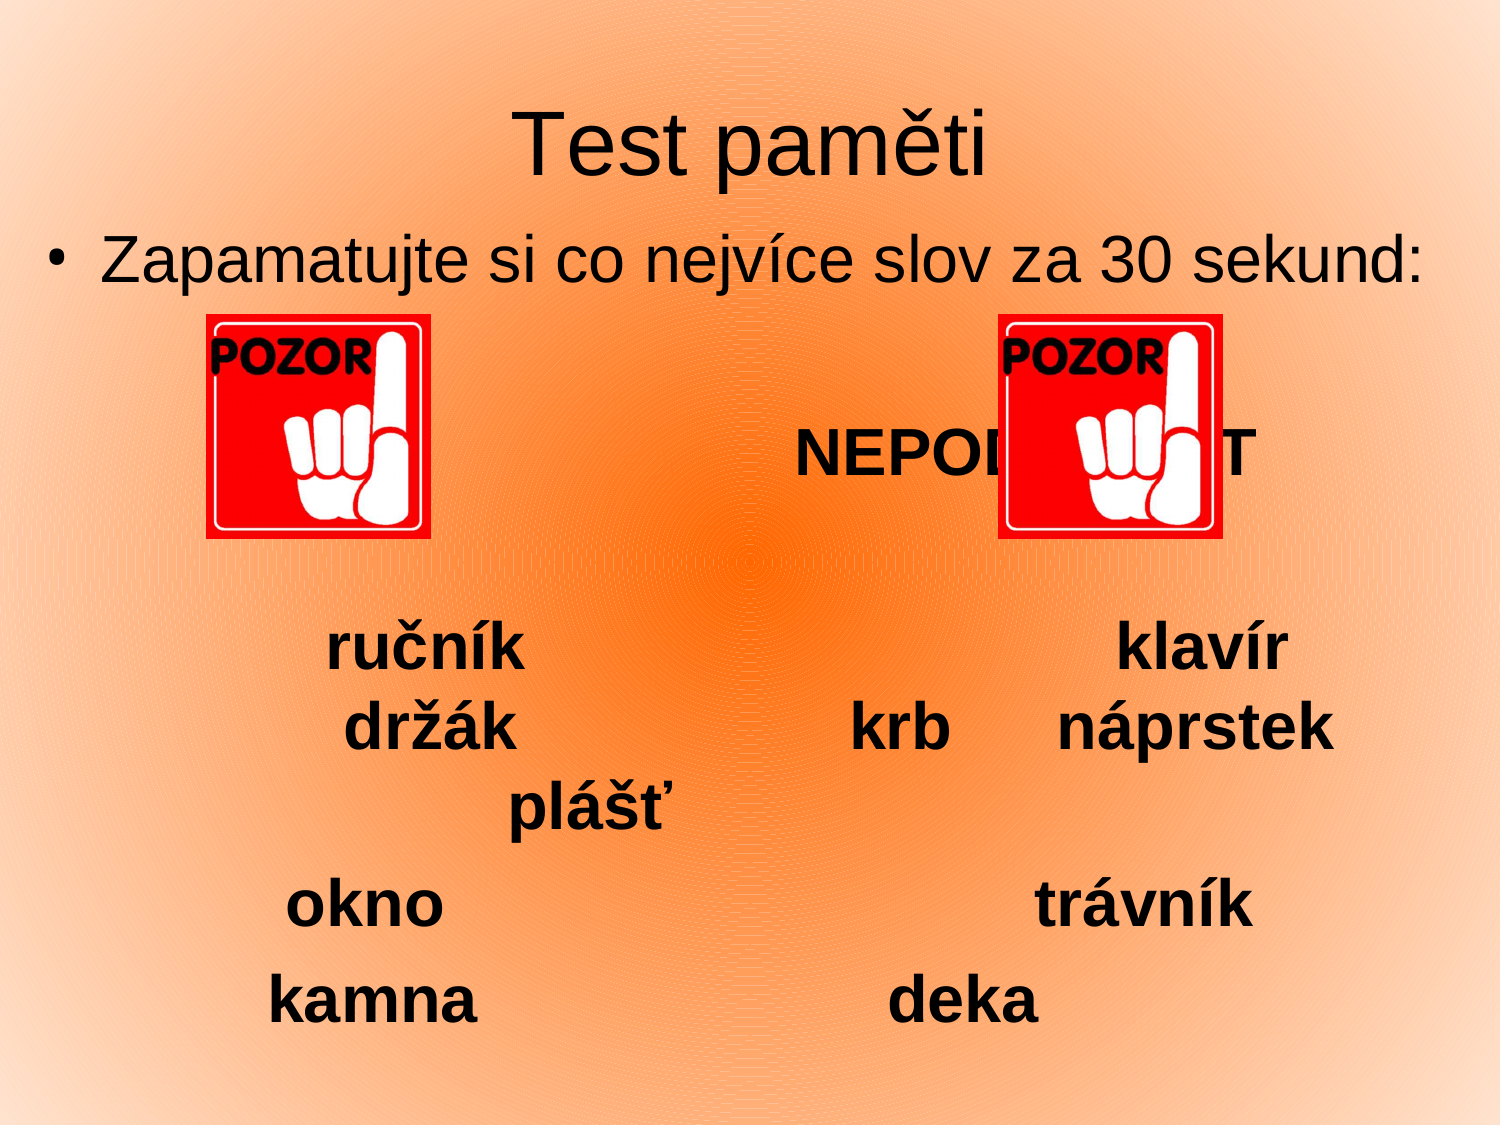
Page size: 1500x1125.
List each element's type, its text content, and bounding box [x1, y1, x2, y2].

picture [998, 314, 1223, 539]
picture [206, 314, 431, 539]
list Zapamatujte si co nejvíce slov za 30 sekund: NEPODVÁDĚT ručník klavír držák krb náprstek plášť okno trávník kamna deka [29, 208, 1500, 1083]
title Test paměti [75, 45, 1426, 233]
